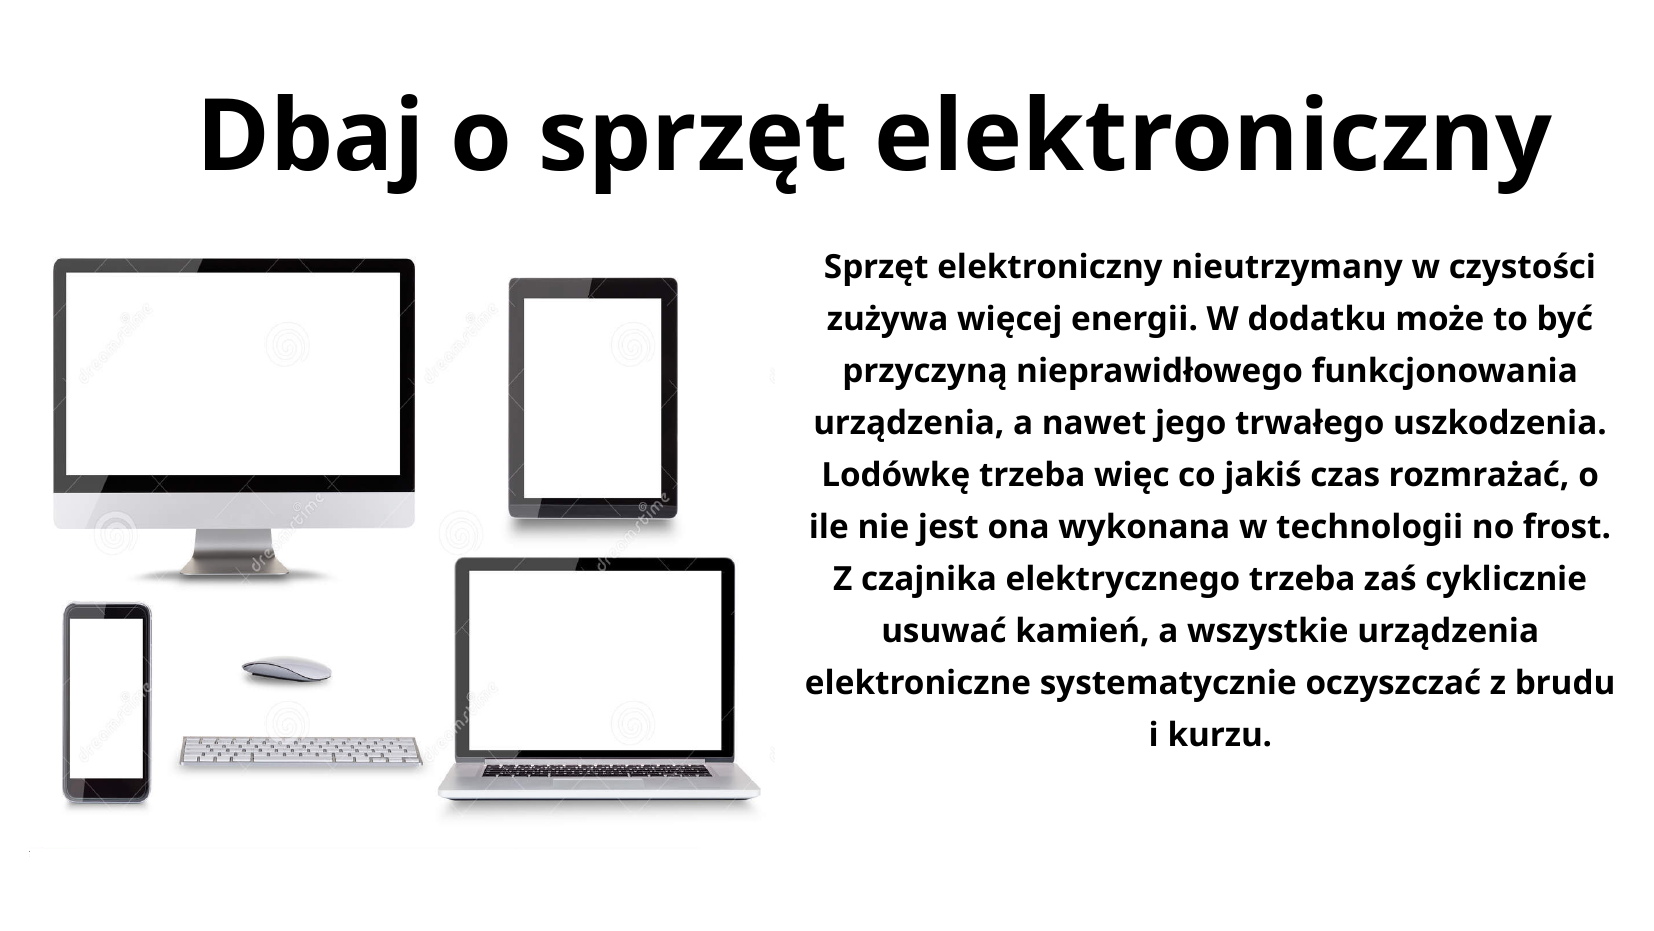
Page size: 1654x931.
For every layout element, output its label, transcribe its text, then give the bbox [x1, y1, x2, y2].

picture [29, 236, 775, 881]
title Dbaj o sprzęt elektroniczny [118, 0, 1607, 390]
list Sprzęt elektroniczny nieutrzymany w czystości zużywa więcej energii. W dodatku może to być przyczyną nieprawidłowego funkcjonowania urządzenia, a nawet jego trwałego uszkodzenia. Lodówkę trzeba więc co jakiś czas rozmrażać, o ile nie jest ona wykonana w technologii no frost. Z czajnika elektrycznego trzeba zaś cyklicznie usuwać kamień, a wszystkie urządzenia elektroniczne systematycznie oczyszczać z brudu i kurzu. [797, 236, 1625, 798]
